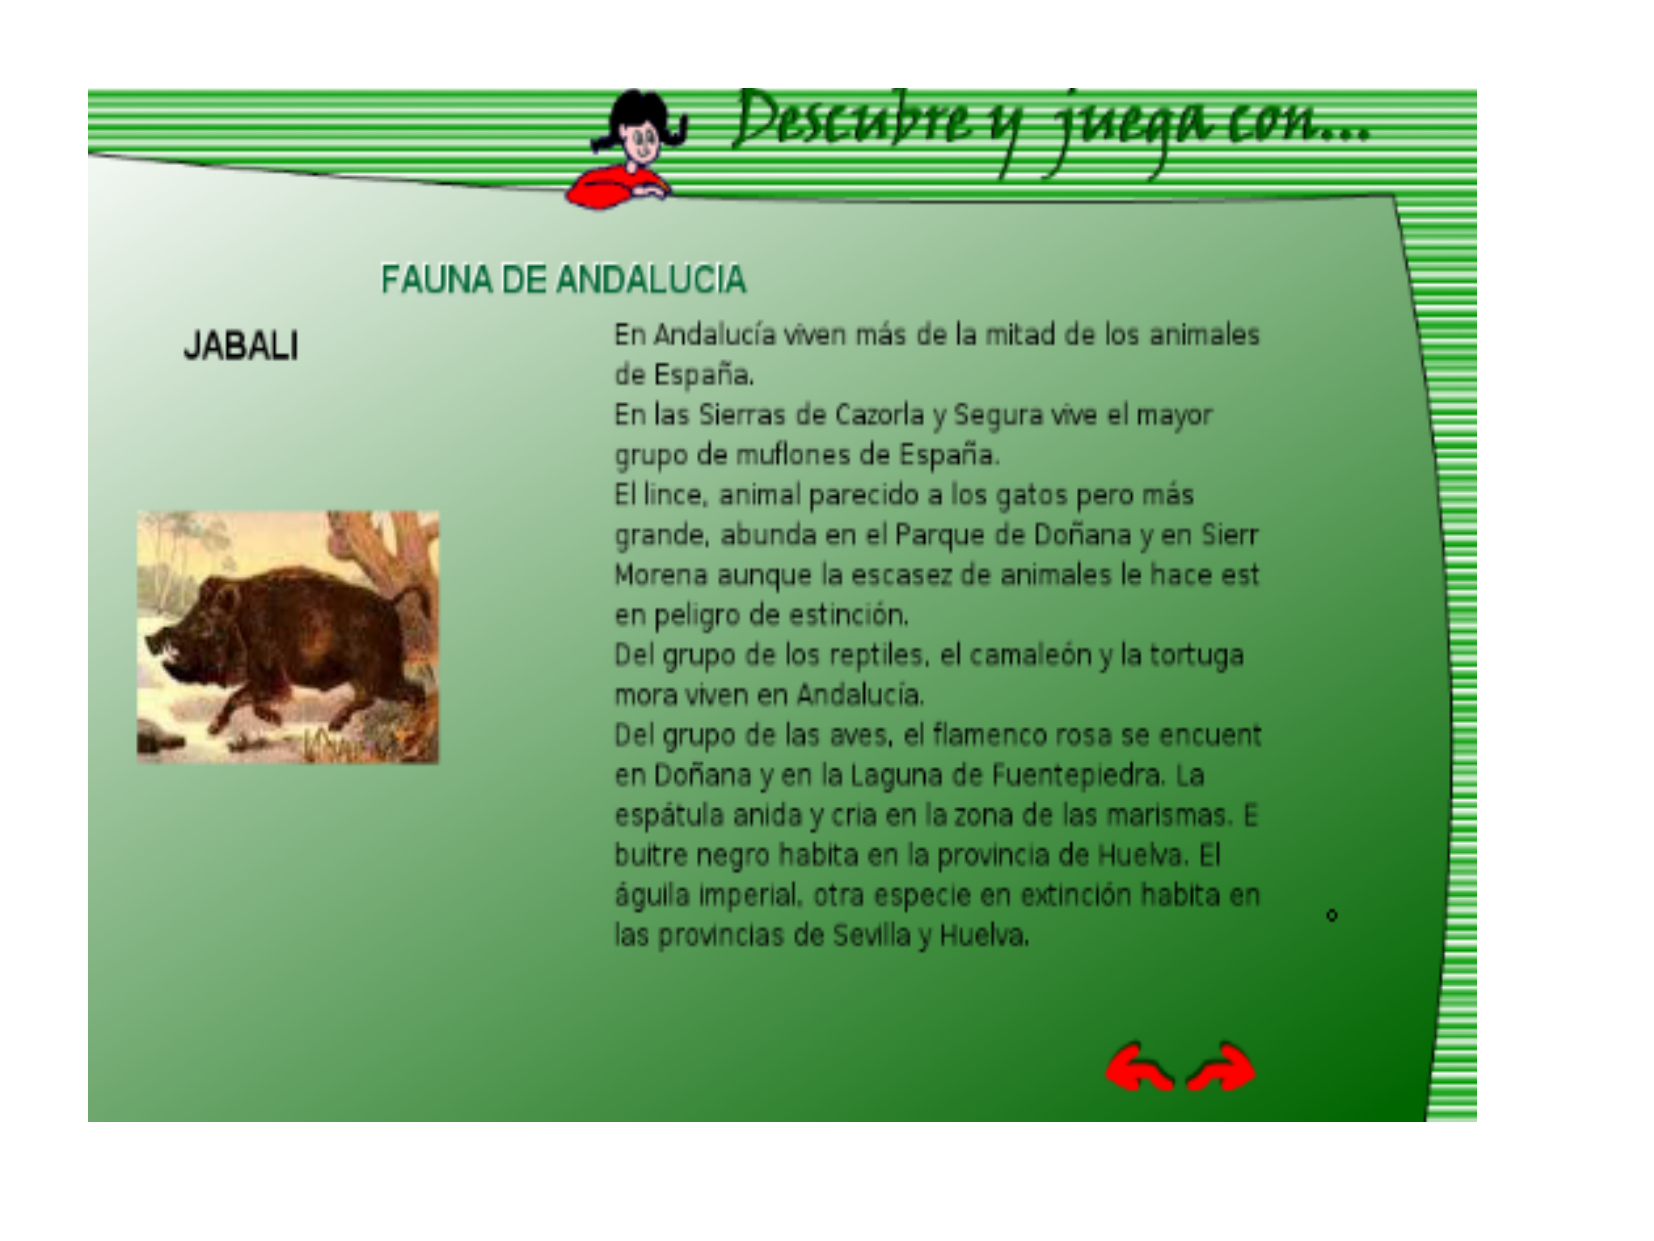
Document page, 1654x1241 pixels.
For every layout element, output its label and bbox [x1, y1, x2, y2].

picture [88, 88, 1477, 1123]
